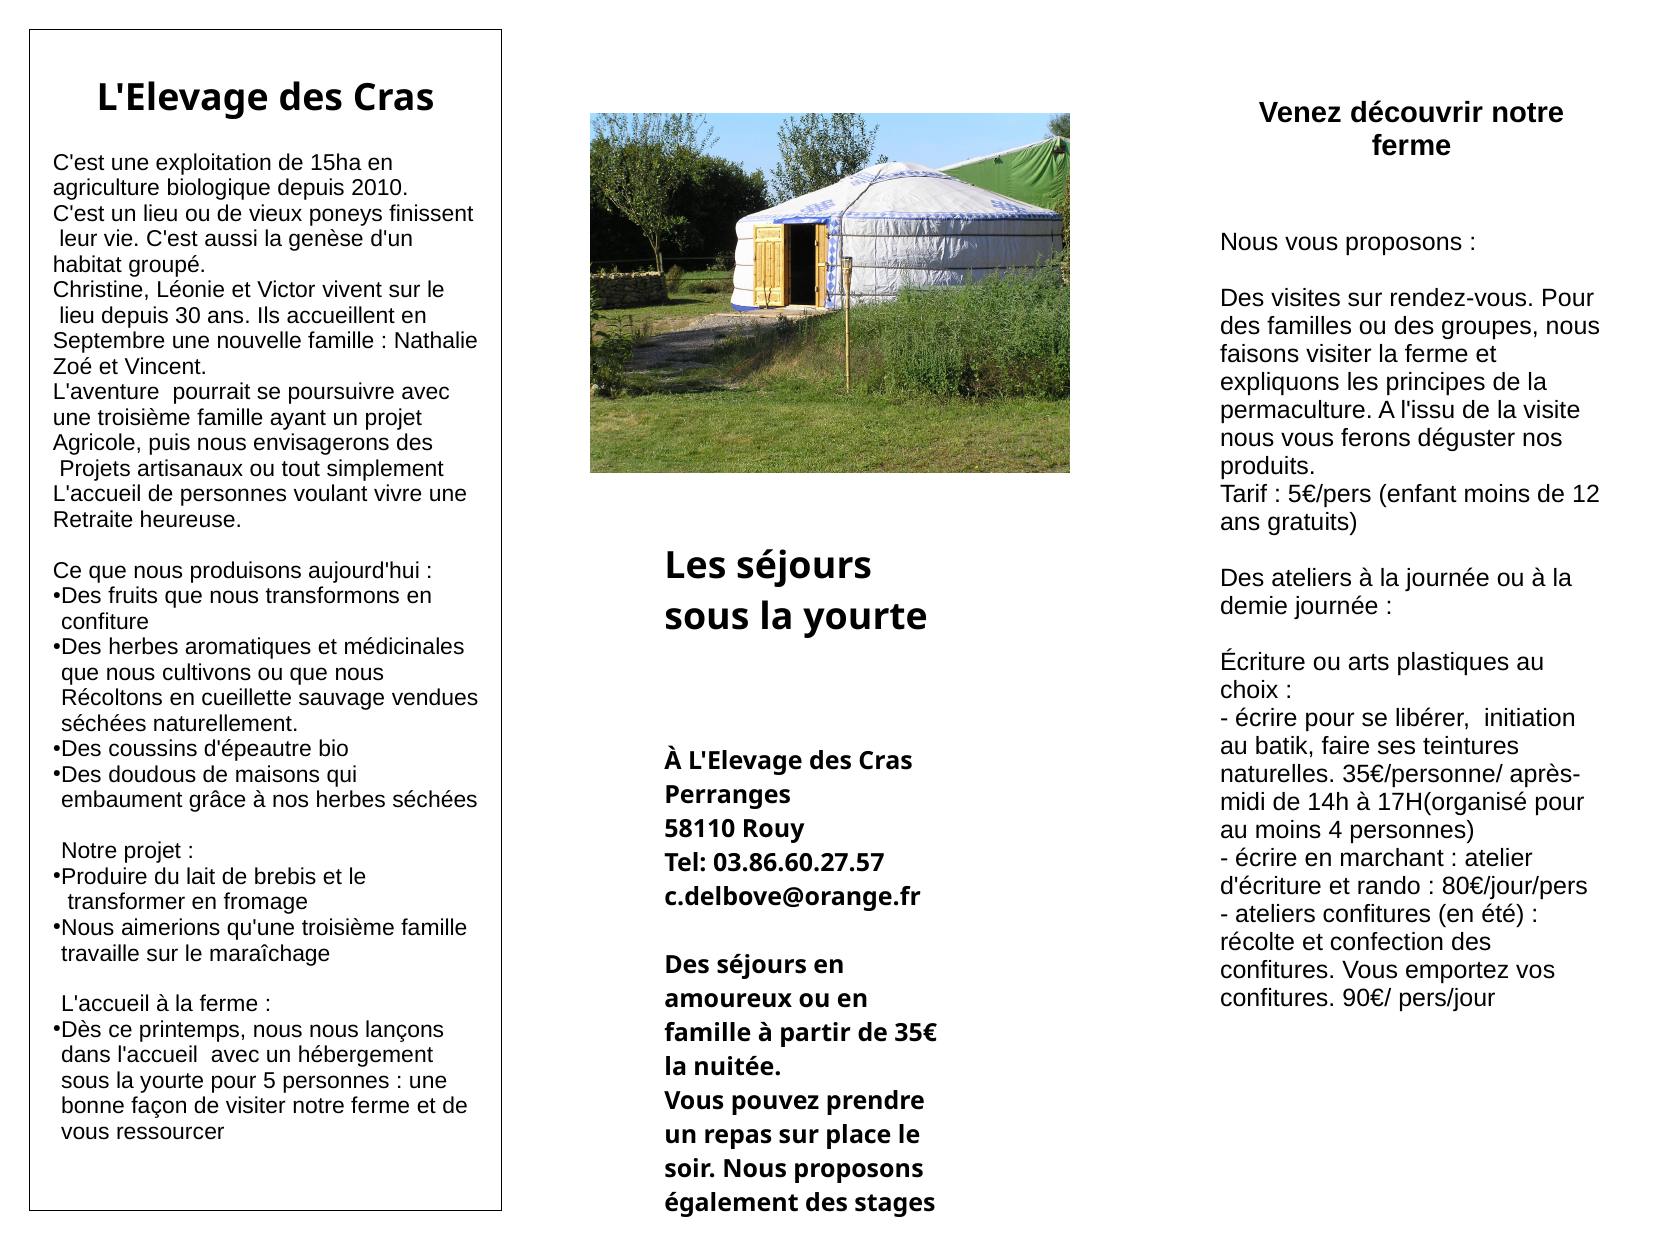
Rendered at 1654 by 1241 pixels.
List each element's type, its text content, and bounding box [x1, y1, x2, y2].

text_box Les séjours sous la yourte À L'Elevage des Cras Perranges 58110 Rouy Tel: 03.86.60.27.57 c.delbove@orange.fr Des séjours en amoureux ou en famille à partir de 35€ la nuitée. Vous pouvez prendre un repas sur place le soir. Nous proposons également des stages Siret : 37783967500032 [649, 531, 975, 1153]
text_box Venez découvrir notre ferme Nous vous proposons : Des visites sur rendez-vous. Pour des familles ou des groupes, nous faisons visiter la ferme et expliquons les principes de la permaculture. A l'issu de la visite nous vous ferons déguster nos produits. Tarif : 5€/pers (enfant moins de 12 ans gratuits) Des ateliers à la journée ou à la demie journée : Écriture ou arts plastiques au choix : - écrire pour se libérer, initiation au batik, faire ses teintures naturelles. 35€/personne/ après-midi de 14h à 17H(organisé pour au moins 4 personnes) - écrire en marchant : atelier d'écriture et rando : 80€/jour/pers - ateliers confitures (en été) : récolte et confection des confitures. Vous emportez vos confitures. 90€/ pers/jour [1205, 89, 1619, 1153]
picture [590, 113, 1070, 473]
text_box L'Elevage des Cras C'est une exploitation de 15ha en agriculture biologique depuis 2010. C'est un lieu ou de vieux poneys finissent leur vie. C'est aussi la genèse d'un habitat groupé. Christine, Léonie et Victor vivent sur le lieu depuis 30 ans. Ils accueillent en Septembre une nouvelle famille : Nathalie Zoé et Vincent. L'aventure pourrait se poursuivre avec une troisième famille ayant un projet Agricole, puis nous envisagerons des Projets artisanaux ou tout simplement L'accueil de personnes voulant vivre une Retraite heureuse. Ce que nous produisons aujourd'hui : Des fruits que nous transformons en confiture Des herbes aromatiques et médicinales que nous cultivons ou que nous Récoltons en cueillette sauvage vendues séchées naturellement. Des coussins d'épeautre bio Des doudous de maisons qui embaument grâce à nos herbes séchées Notre projet : Produire du lait de brebis et le transformer en fromage Nous aimerions qu'une troisième famille travaille sur le maraîchage L'accueil à la ferme : Dès ce printemps, nous nous lançons dans l'accueil avec un hébergement sous la yourte pour 5 personnes : une bonne façon de visiter notre ferme et de vous ressourcer [29, 29, 502, 1211]
